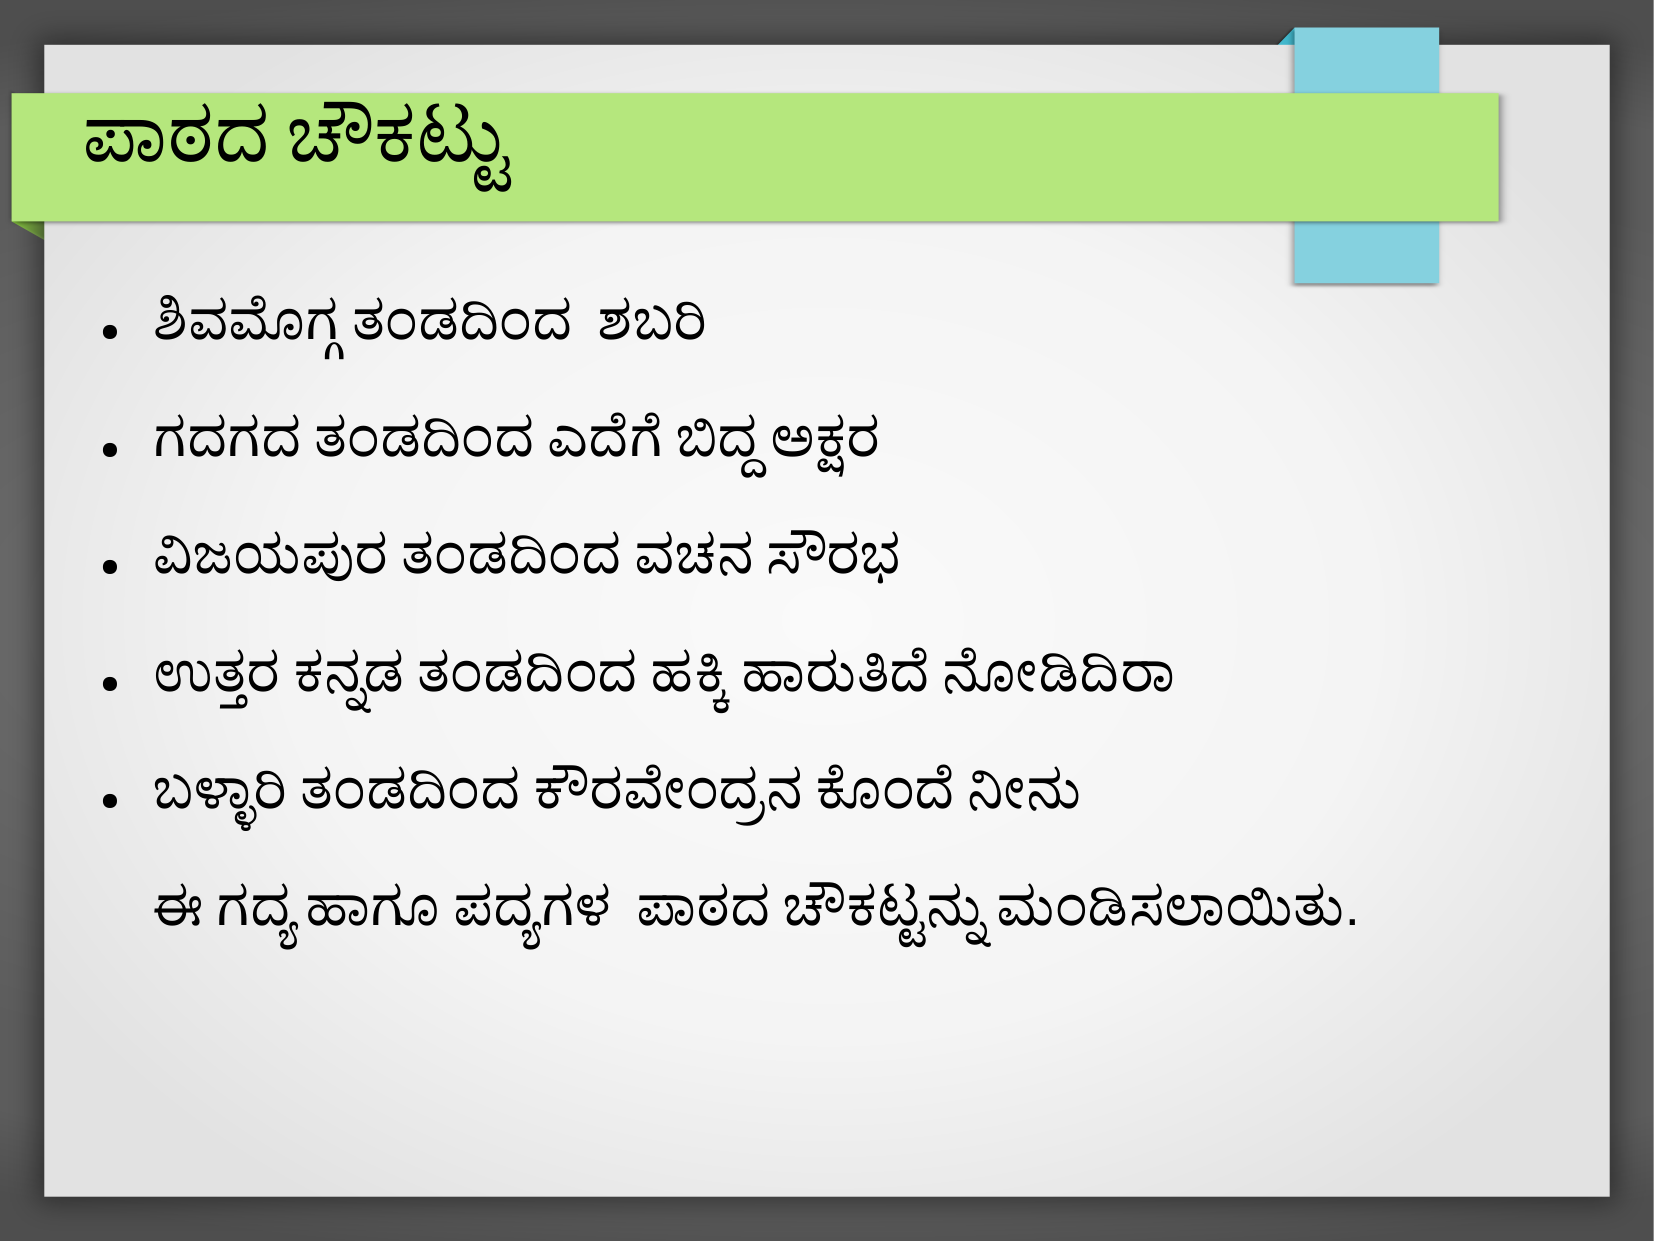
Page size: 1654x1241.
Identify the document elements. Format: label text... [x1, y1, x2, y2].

picture [0, 0, 1654, 1241]
list ಶಿವಮೊಗ್ಗ ತಂಡದಿಂದ ಶಬರಿ ಗದಗದ ತಂಡದಿಂದ ಎದೆಗೆ ಬಿದ್ದ ಅಕ್ಷರ ವಿಜಯಪುರ ತಂಡದಿಂದ ವಚನ ಸೌರಭ ಉತ್ತರ ಕನ್ನಡ ತಂಡದಿಂದ ಹಕ್ಕಿ ಹಾರುತಿದೆ ನೋಡಿದಿರಾ ಬಳ್ಳಾರಿ ತಂಡದಿಂದ ಕೌರವೇಂದ್ರನ ಕೊಂದೆ ನೀನು ಈ ಗದ್ಯ ಹಾಗೂ ಪದ್ಯಗಳ ಪಾಠದ ಚೌಕಟ್ಟನ್ನು ಮಂಡಿಸಲಾಯಿತು. [82, 290, 1571, 1010]
title ಪಾಠದ ಚೌಕಟ್ಟು [82, 94, 1264, 213]
